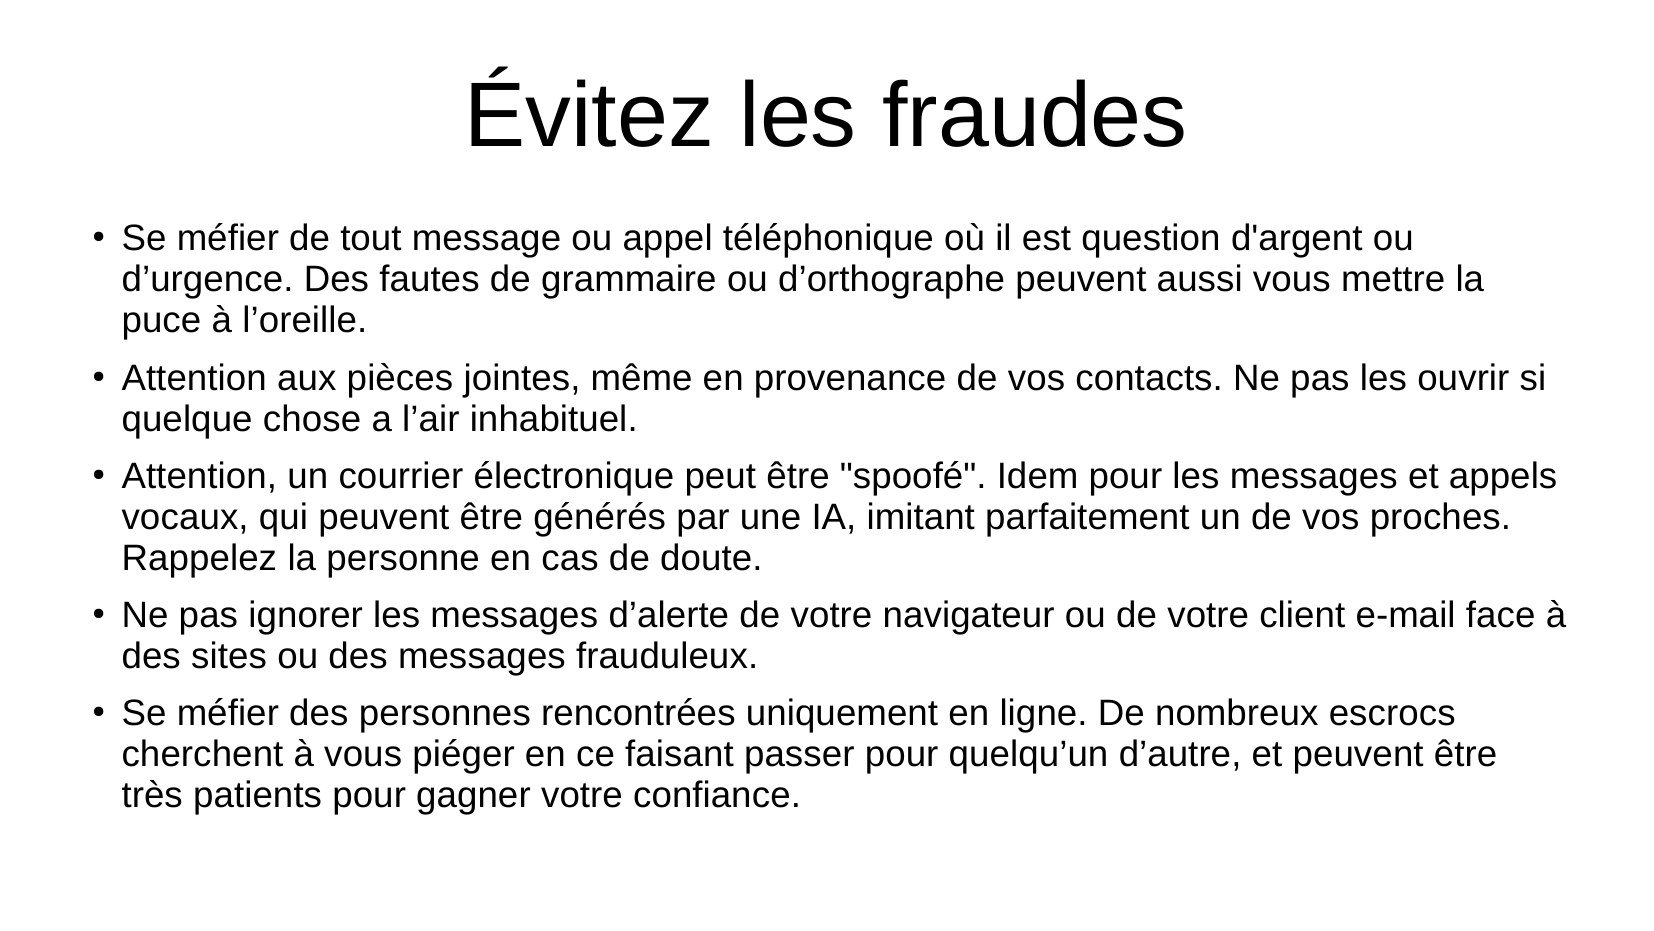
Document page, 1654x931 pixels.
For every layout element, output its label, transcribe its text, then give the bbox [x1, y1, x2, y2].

list Se méfier de tout message ou appel téléphonique où il est question d'argent ou d’urgence. Des fautes de grammaire ou d’orthographe peuvent aussi vous mettre la puce à l’oreille. Attention aux pièces jointes, même en provenance de vos contacts. Ne pas les ouvrir si quelque chose a l’air inhabituel. Attention, un courrier électronique peut être "spoofé". Idem pour les messages et appels vocaux, qui peuvent être générés par une IA, imitant parfaitement un de vos proches. Rappelez la personne en cas de doute. Ne pas ignorer les messages d’alerte de votre navigateur ou de votre client e-mail face à des sites ou des messages frauduleux. Se méfier des personnes rencontrées uniquement en ligne. De nombreux escrocs cherchent à vous piéger en ce faisant passer pour quelqu’un d’autre, et peuvent être très patients pour gagner votre confiance. [82, 217, 1571, 826]
title Évitez les fraudes [82, 37, 1571, 193]
